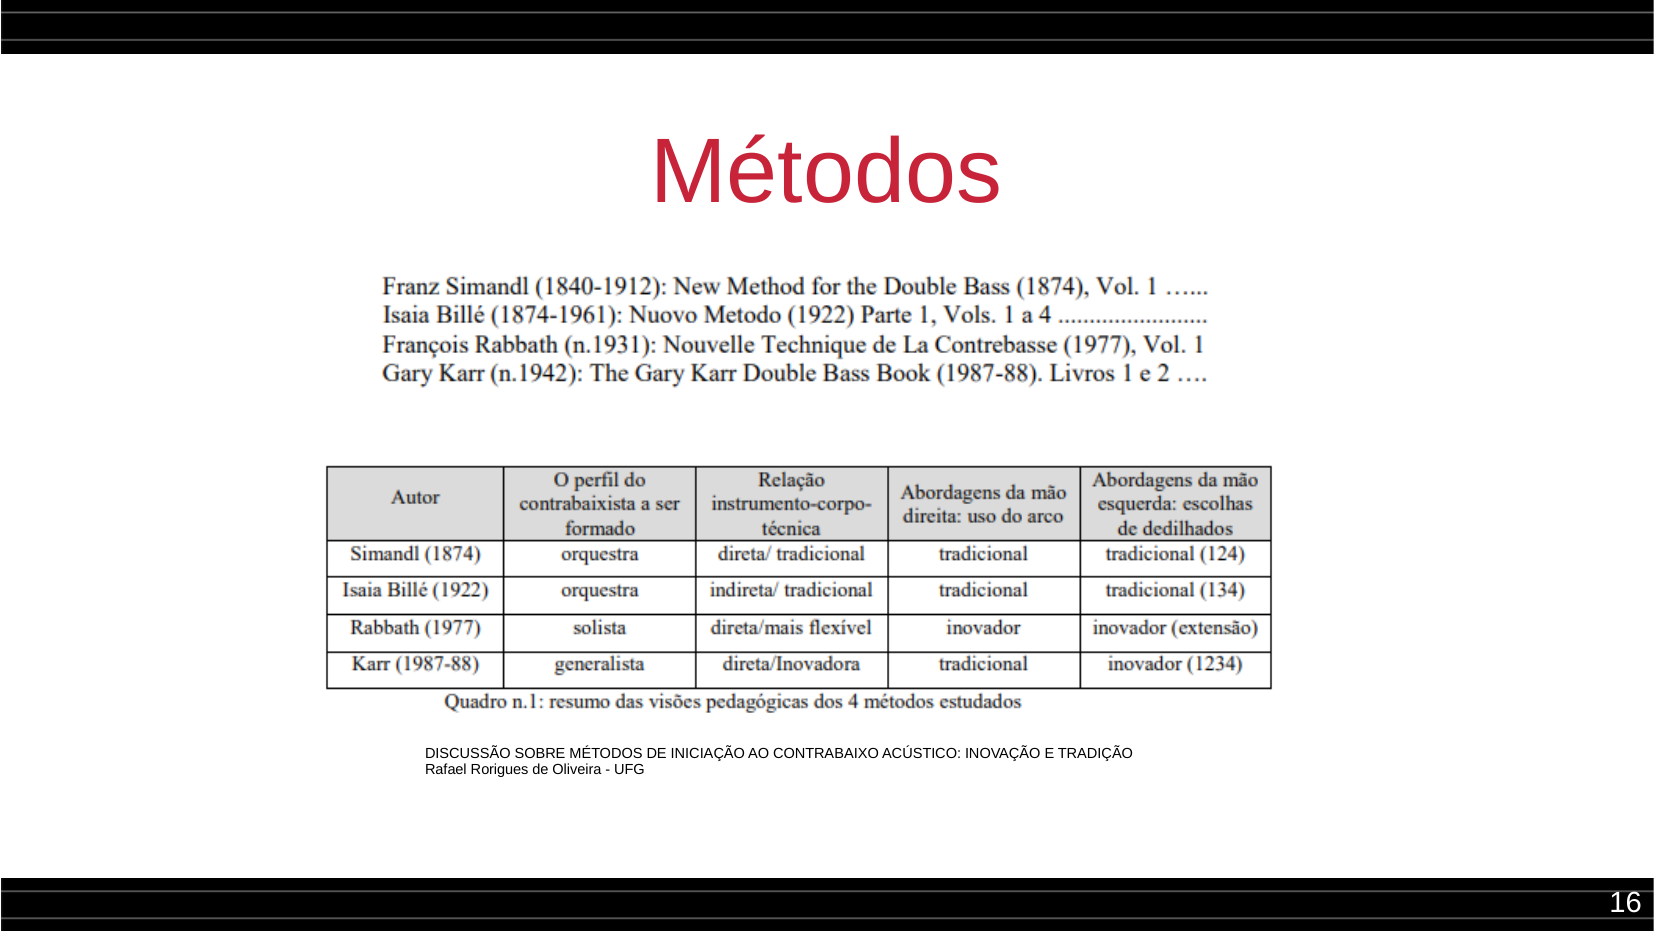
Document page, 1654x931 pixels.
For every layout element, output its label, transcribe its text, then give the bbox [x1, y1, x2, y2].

picture [1, 0, 1654, 54]
picture [380, 271, 1228, 394]
text_box DISCUSSÃO SOBRE MÉTODOS DE INICIAÇÃO AO CONTRABAIXO ACÚSTICO: INOVAÇÃO E TRADIÇÃO Rafael Rorigues de Oliveira - UFG [410, 738, 1371, 838]
picture [314, 449, 1283, 724]
title Métodos [82, 92, 1571, 249]
picture [1, 878, 1654, 931]
